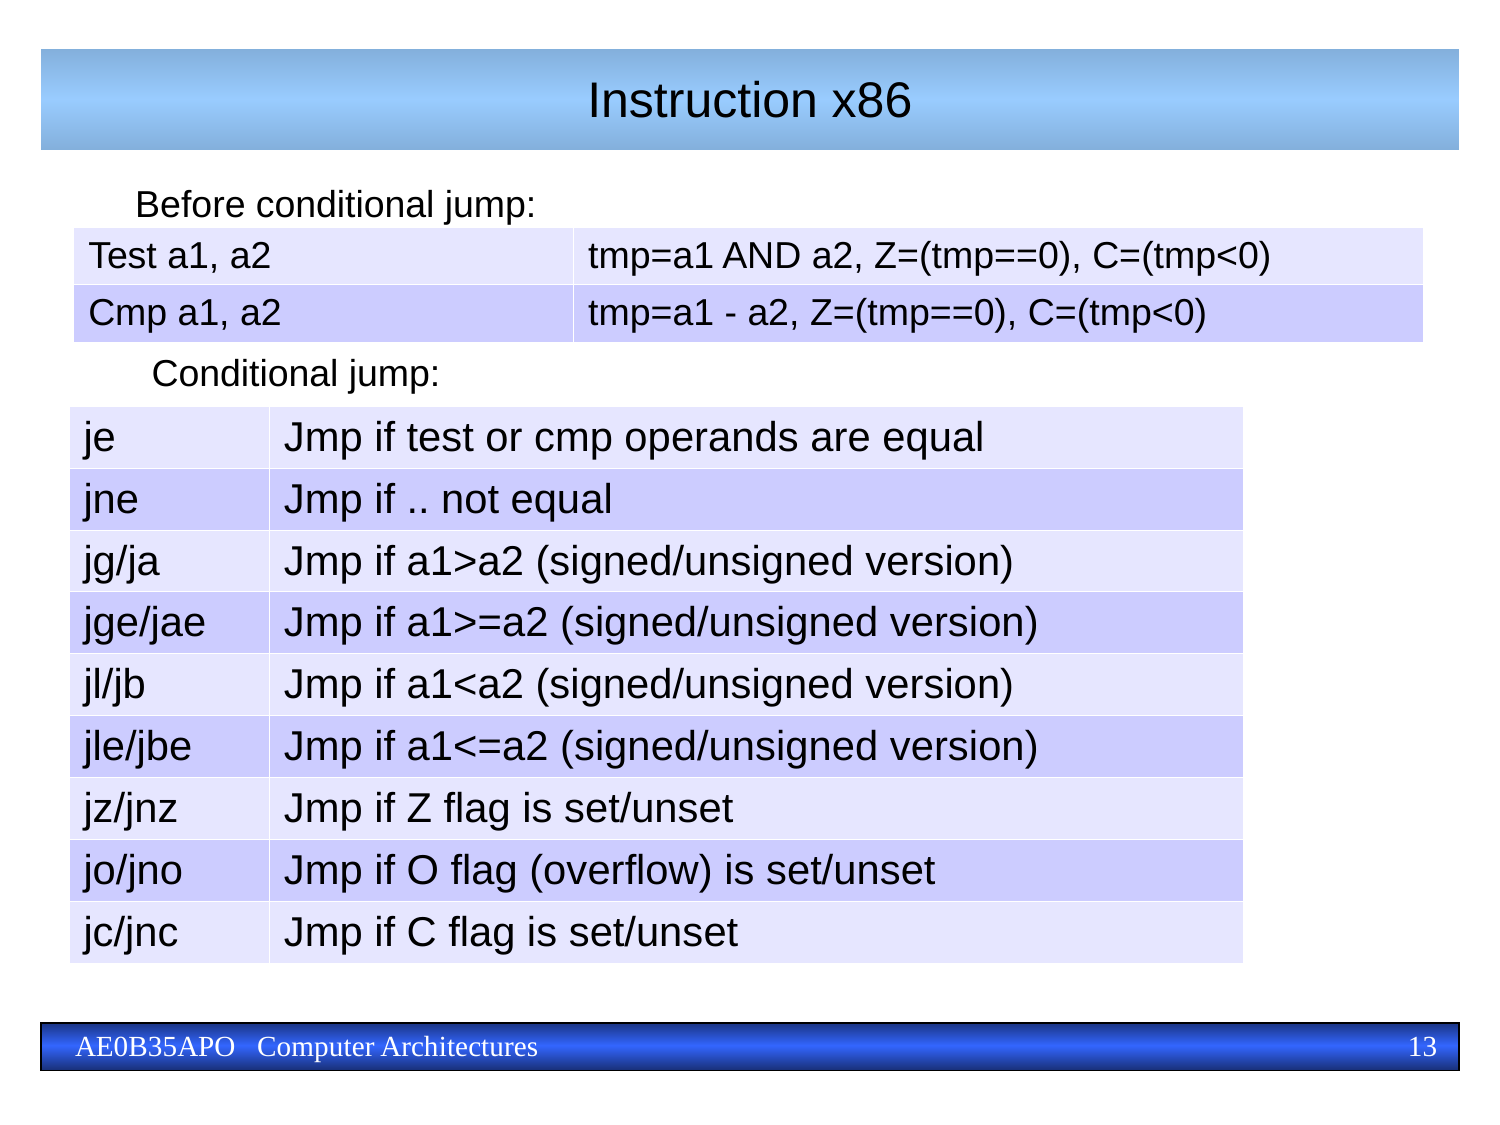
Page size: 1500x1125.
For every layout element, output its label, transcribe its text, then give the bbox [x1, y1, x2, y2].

table_cell Jmp if C flag is set/unset [270, 902, 1243, 963]
table_cell jl/jb [70, 654, 269, 715]
table_cell Jmp if a1<=a2 (signed/unsigned version) [270, 716, 1243, 777]
table_cell tmp=a1 - a2, Z=(tmp==0), C=(tmp<0) [574, 285, 1423, 342]
table_cell jne [70, 469, 269, 530]
table_header Jmp if test or cmp operands are equal [270, 407, 1243, 468]
table_header tmp=a1 AND a2, Z=(tmp==0), C=(tmp<0) [574, 228, 1423, 284]
table_cell Jmp if a1>=a2 (signed/unsigned version) [270, 592, 1243, 653]
table_cell jz/jnz [70, 778, 269, 839]
table_cell jo/jno [70, 840, 269, 901]
text_box Before conditional jump: [120, 176, 552, 234]
table_cell Jmp if a1>a2 (signed/unsigned version) [270, 531, 1243, 591]
table_header Test a1, a2 [74, 228, 573, 284]
table_cell Jmp if .. not equal [270, 469, 1243, 530]
table_cell jg/ja [70, 531, 269, 591]
title Instruction x86 [41, 49, 1459, 150]
table_cell Cmp a1, a2 [74, 285, 573, 342]
text_box Conditional jump: [136, 344, 456, 402]
table_header je [70, 407, 269, 468]
table_cell Jmp if a1<a2 (signed/unsigned version) [270, 654, 1243, 715]
table_cell jle/jbe [70, 716, 269, 777]
table_cell Jmp if Z flag is set/unset [270, 778, 1243, 839]
table_cell jge/jae [70, 592, 269, 653]
table_cell jc/jnc [70, 902, 269, 963]
table_cell Jmp if O flag (overflow) is set/unset [270, 840, 1243, 901]
